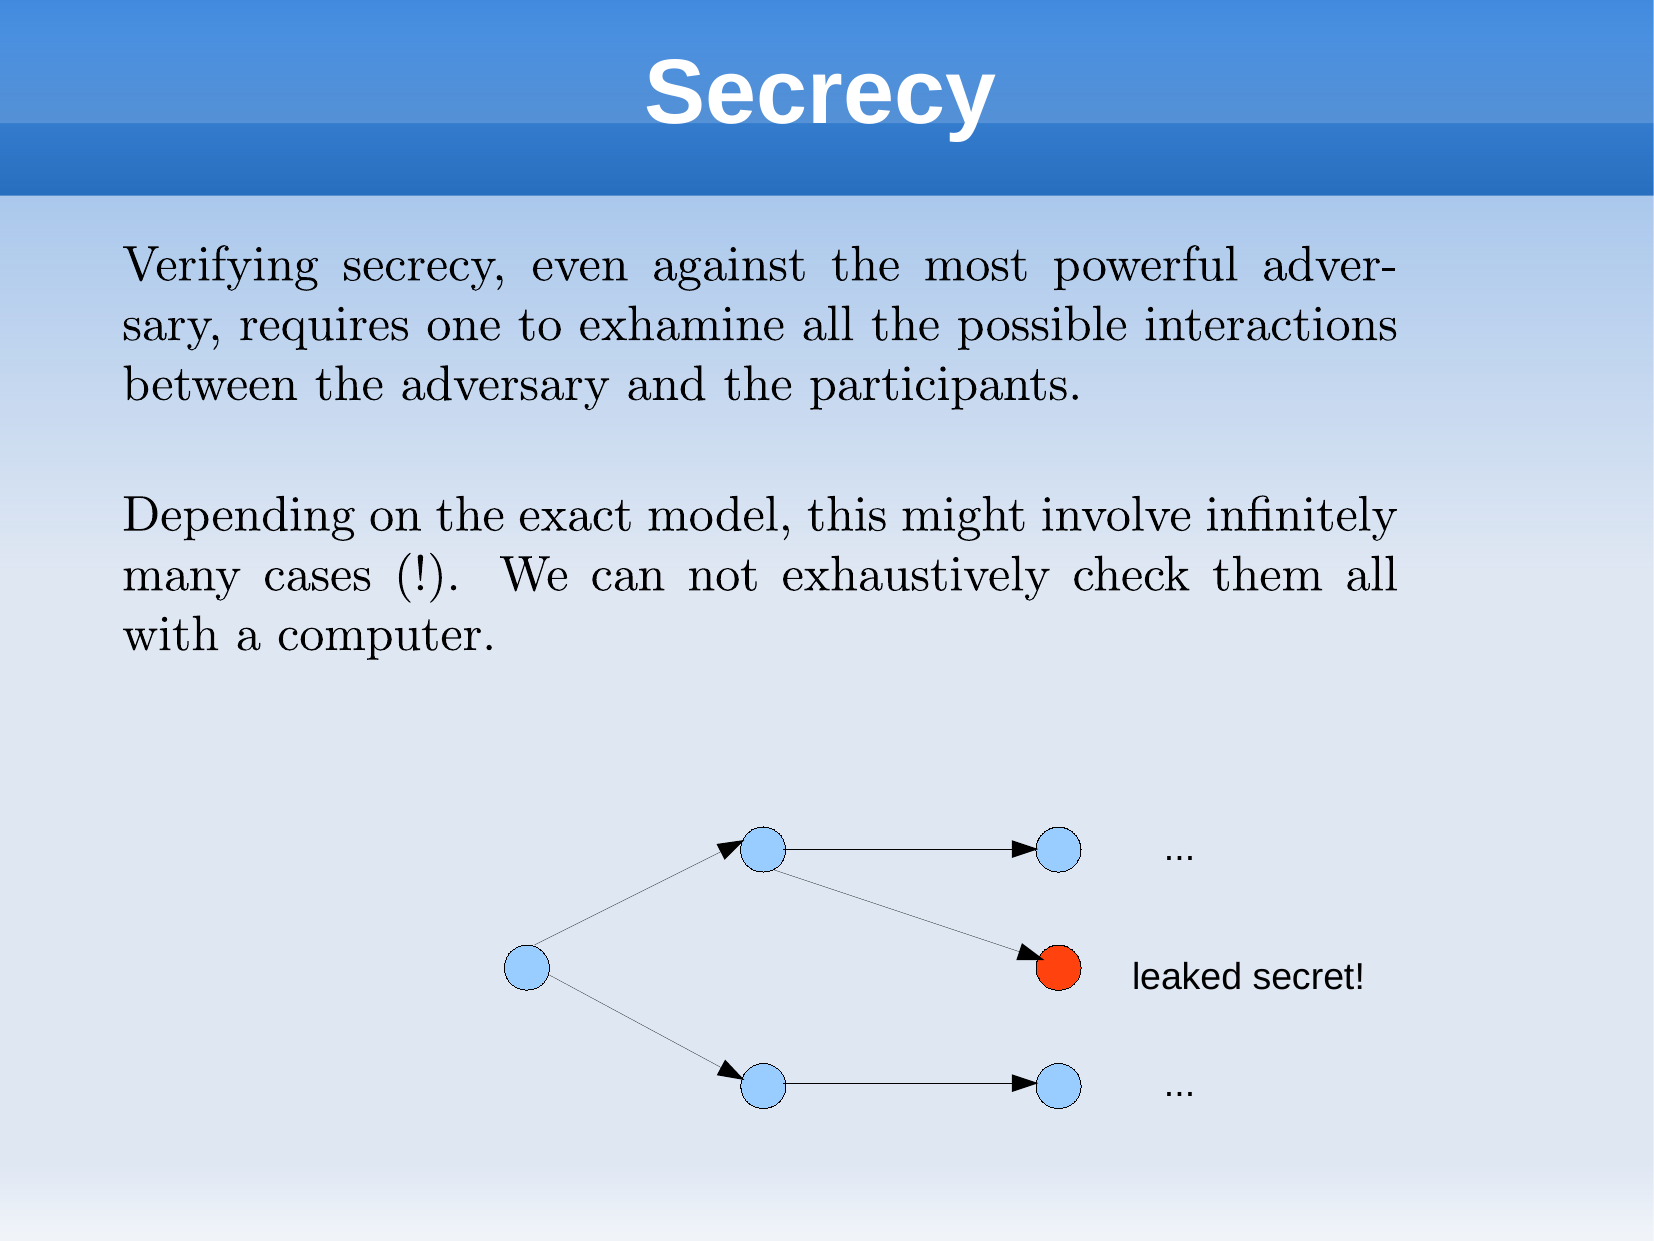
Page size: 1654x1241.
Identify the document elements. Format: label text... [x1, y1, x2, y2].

text_box [1036, 827, 1082, 873]
text_box [504, 945, 550, 991]
text_box leaked secret! [1117, 948, 1381, 1006]
text_box ... [1149, 819, 1211, 891]
text_box [740, 826, 786, 873]
title Secrecy [76, 0, 1565, 188]
picture [0, 0, 1654, 1241]
text_box ... [1149, 1055, 1211, 1128]
text_box [740, 1063, 786, 1109]
text_box [122, 245, 1399, 660]
text_box [1036, 1063, 1082, 1109]
text_box [1036, 945, 1082, 991]
